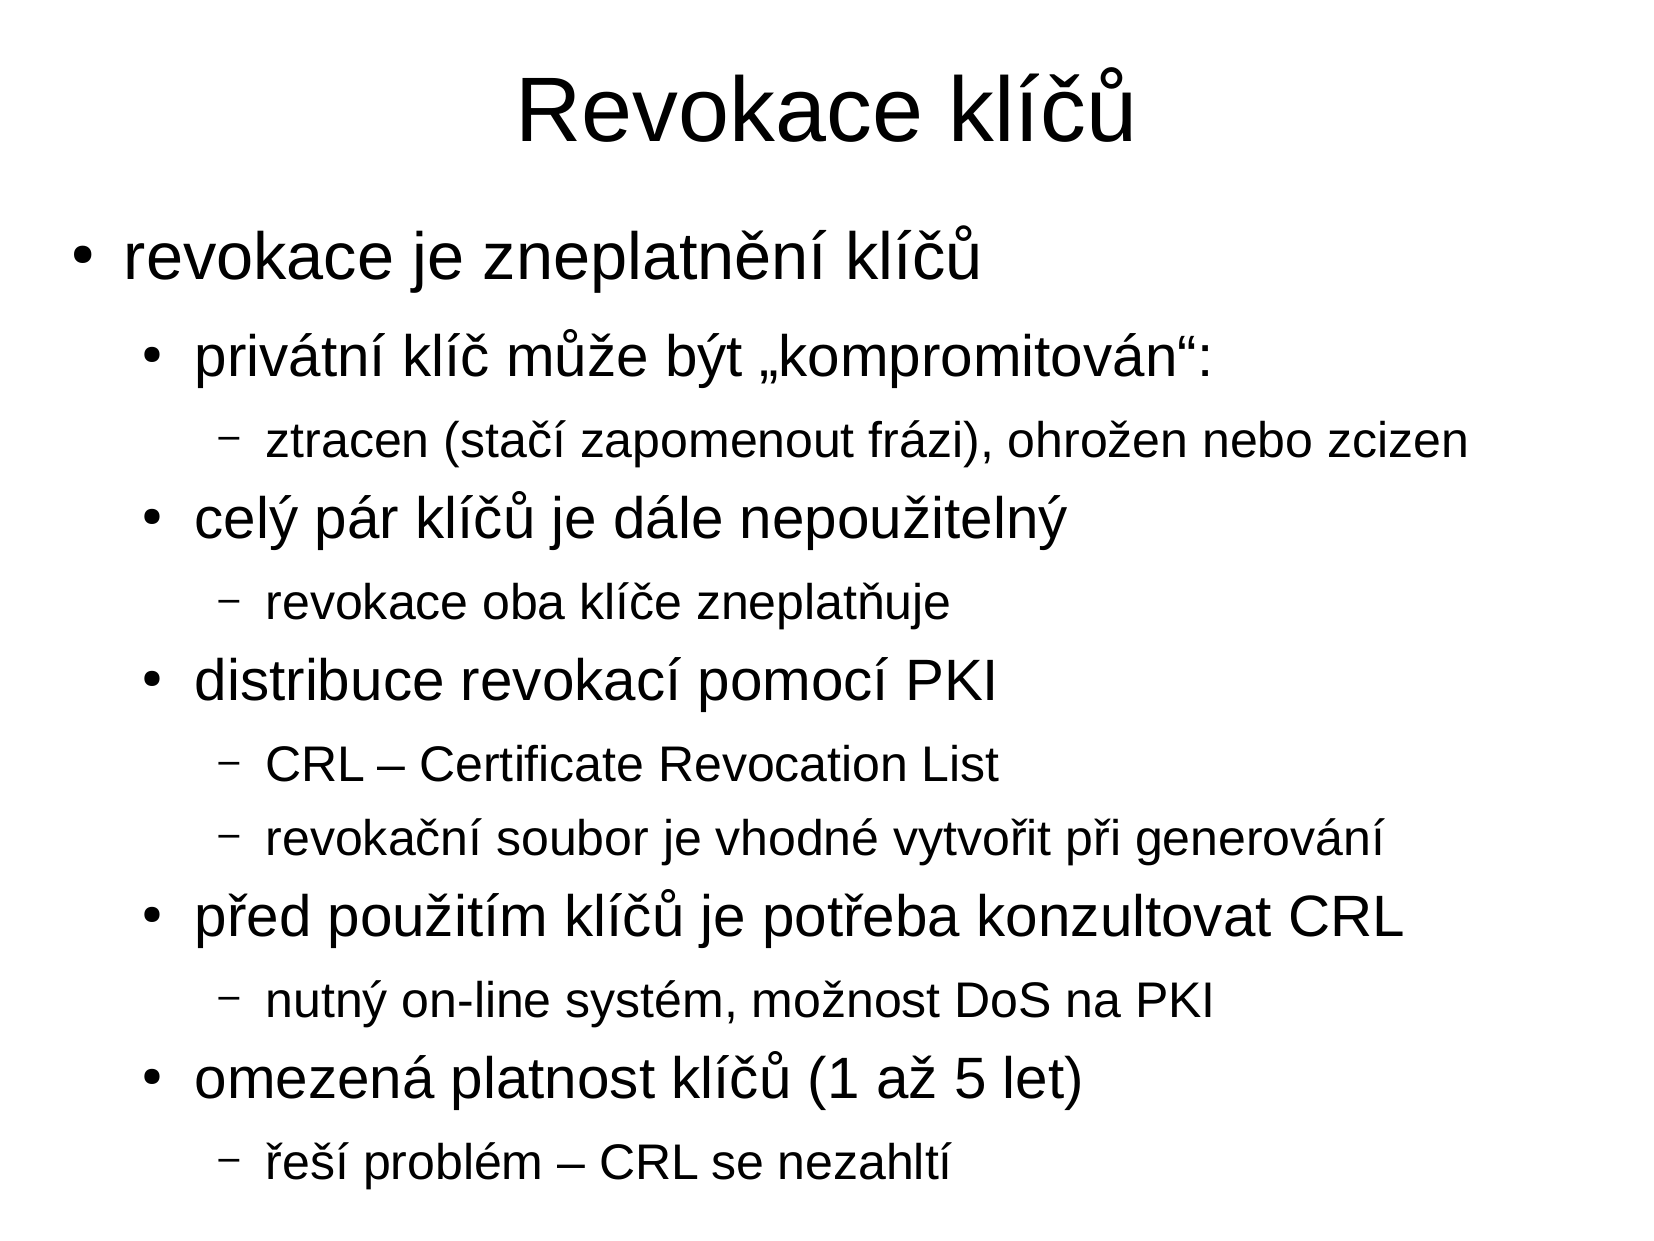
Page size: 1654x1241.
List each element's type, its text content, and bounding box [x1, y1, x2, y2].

title Revokace klíčů [82, 53, 1571, 167]
list revokace je zneplatnění klíčů privátní klíč může být „kompromitován“: ztracen (stačí zapomenout frázi), ohrožen nebo zcizen celý pár klíčů je dále nepoužitelný revokace oba klíče zneplatňuje distribuce revokací pomocí PKI CRL – Certificate Revocation List revokační soubor je vhodné vytvořit při generování před použitím klíčů je potřeba konzultovat CRL nutný on-line systém, možnost DoS na PKI omezená platnost klíčů (1 až 5 let) řeší problém – CRL se nezahltí [53, 219, 1625, 1190]
